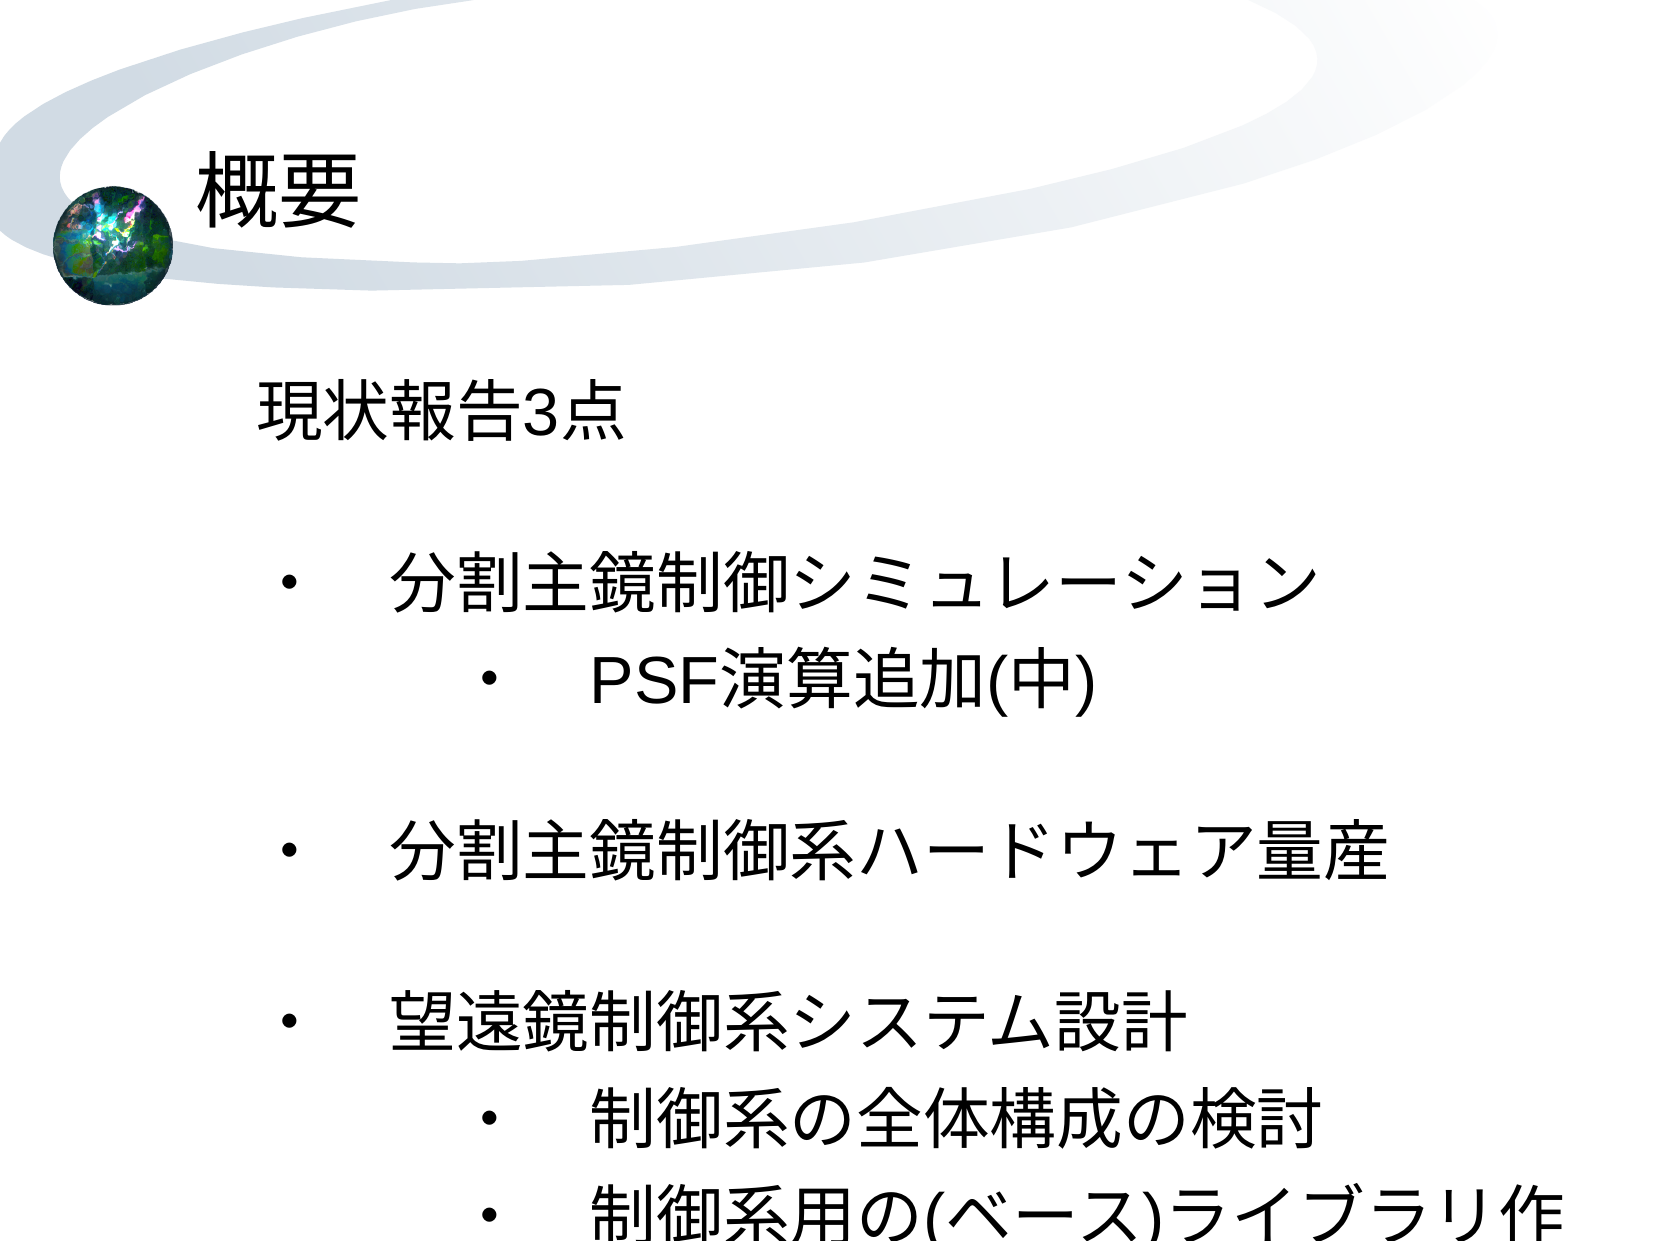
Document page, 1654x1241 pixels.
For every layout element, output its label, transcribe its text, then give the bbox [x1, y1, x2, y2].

text_box 現状報告3点 ・ 分割主鏡制御シミュレーション ・ PSF演算追加(中) ・ 分割主鏡制御系ハードウェア量産 ・ 望遠鏡制御系システム設計 ・ 制御系の全体構成の検討 ・ 制御系用の(ベース)ライブラリ作成中 [241, 350, 1604, 1058]
text_box 概要 [180, 117, 1527, 216]
picture [43, 175, 182, 314]
